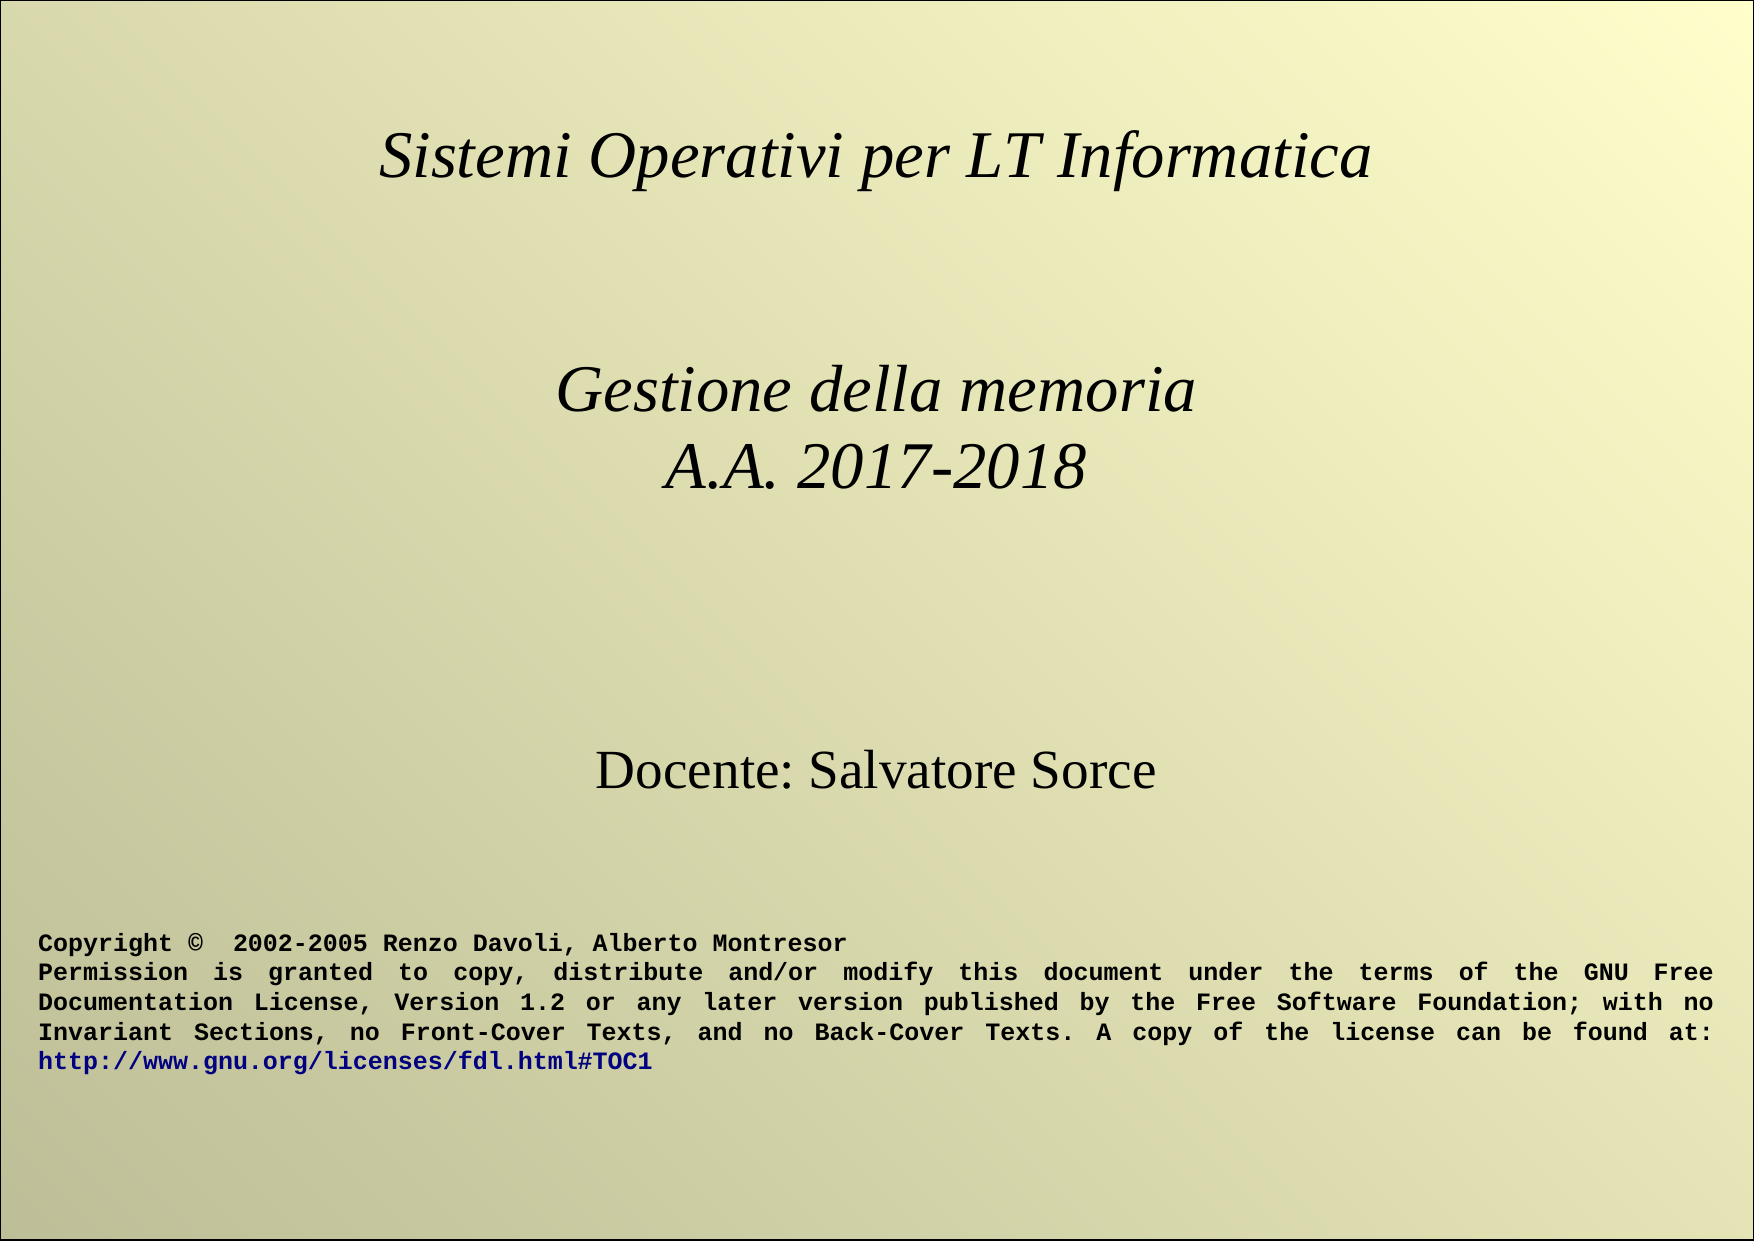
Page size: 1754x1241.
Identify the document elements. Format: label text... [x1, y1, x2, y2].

text_box Sistemi Operativi per LT Informatica Gestione della memoria A.A. 2017-2018 Docente: Salvatore Sorce Copyright © 2002-2005 Renzo Davoli, Alberto Montresor Permission is granted to copy, distribute and/or modify this document under the terms of the GNU Free Documentation License, Version 1.2 or any later version published by the Free Software Foundation; with no Invariant Sections, no Front-Cover Texts, and no Back-Cover Texts. A copy of the license can be found at: http://www.gnu.org/licenses/fdl.html#TOC1 [38, 40, 1716, 1241]
text_box [0, 0, 1754, 1241]
